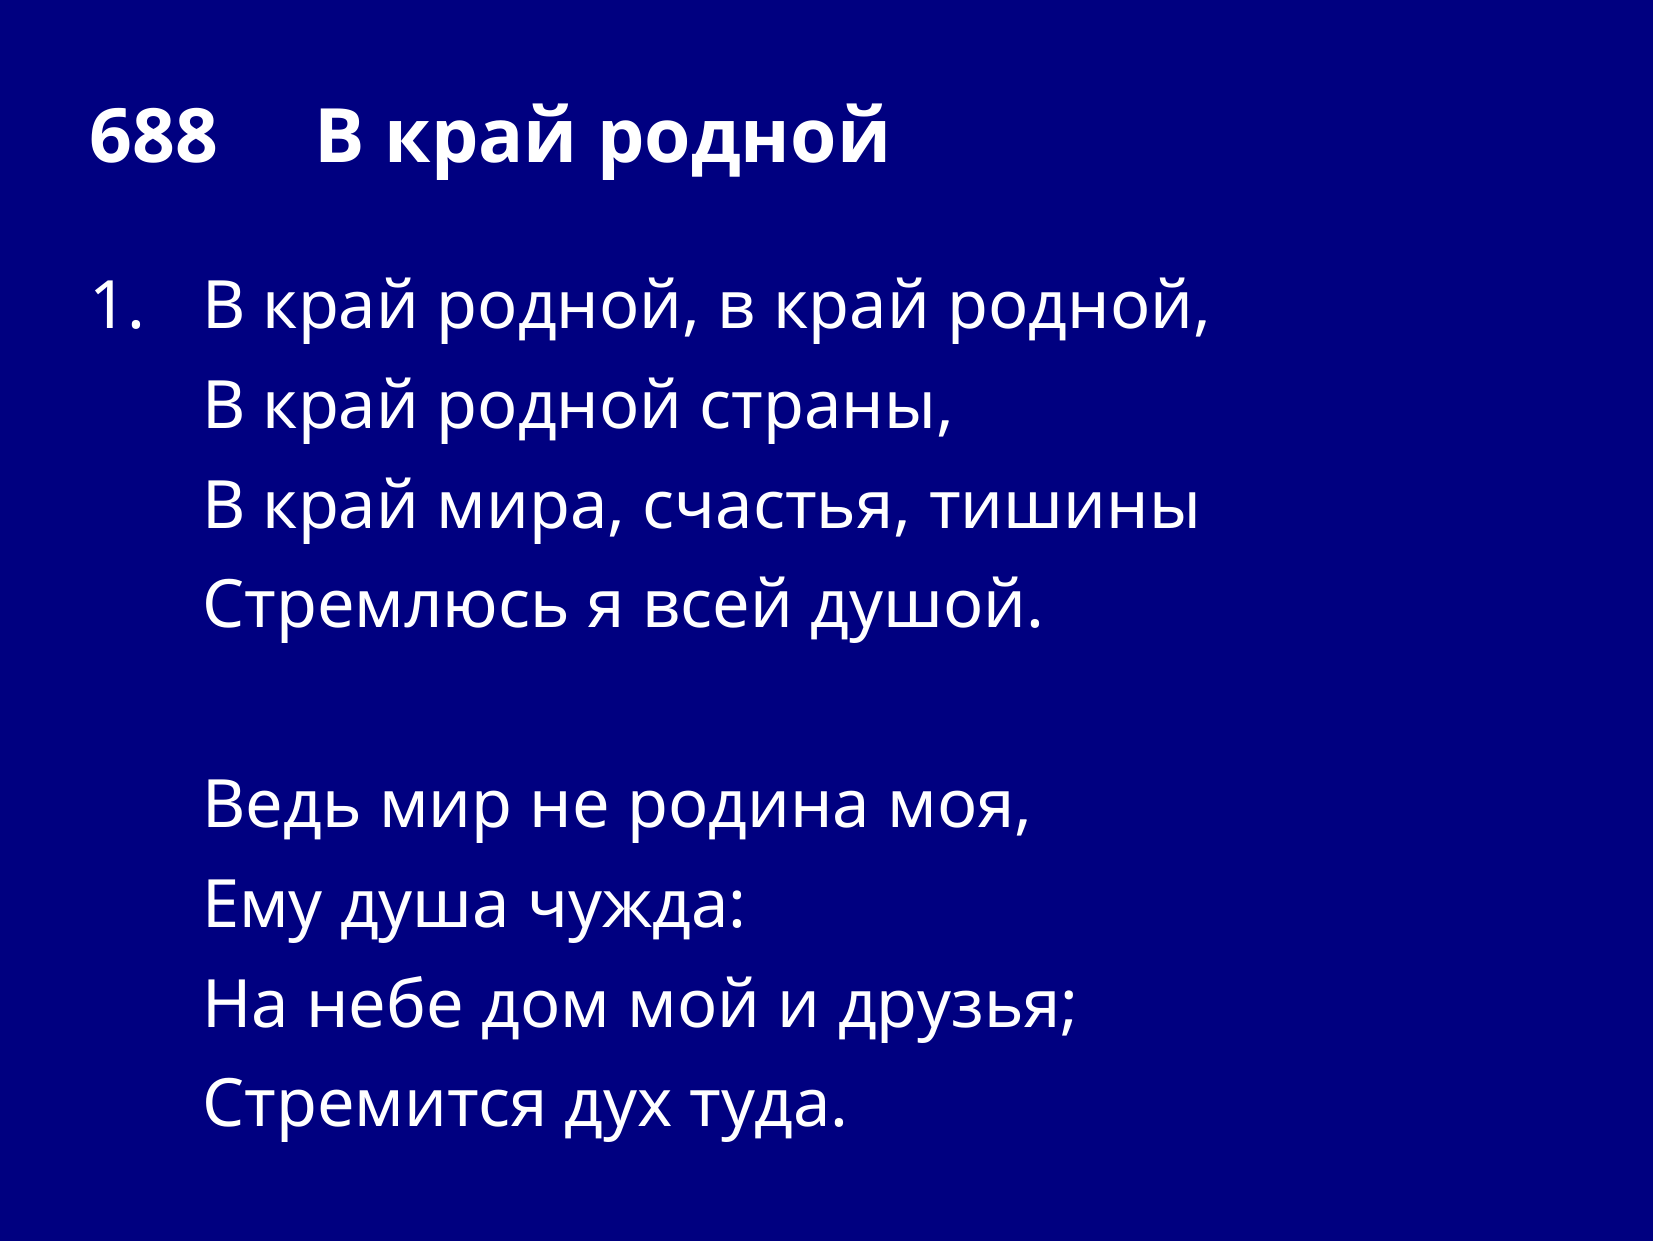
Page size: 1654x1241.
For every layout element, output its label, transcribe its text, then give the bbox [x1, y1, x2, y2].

text_box 1. В край родной, в край родной, В край родной страны, В край мира, счастья, тишины Стремлюсь я всей душой. Ведь мир не родина моя, Ему душа чужда: На небе дом мой и друзья; Стремится дух туда. [75, 188, 1576, 1163]
text_box 688 В край родной [75, 75, 1576, 188]
